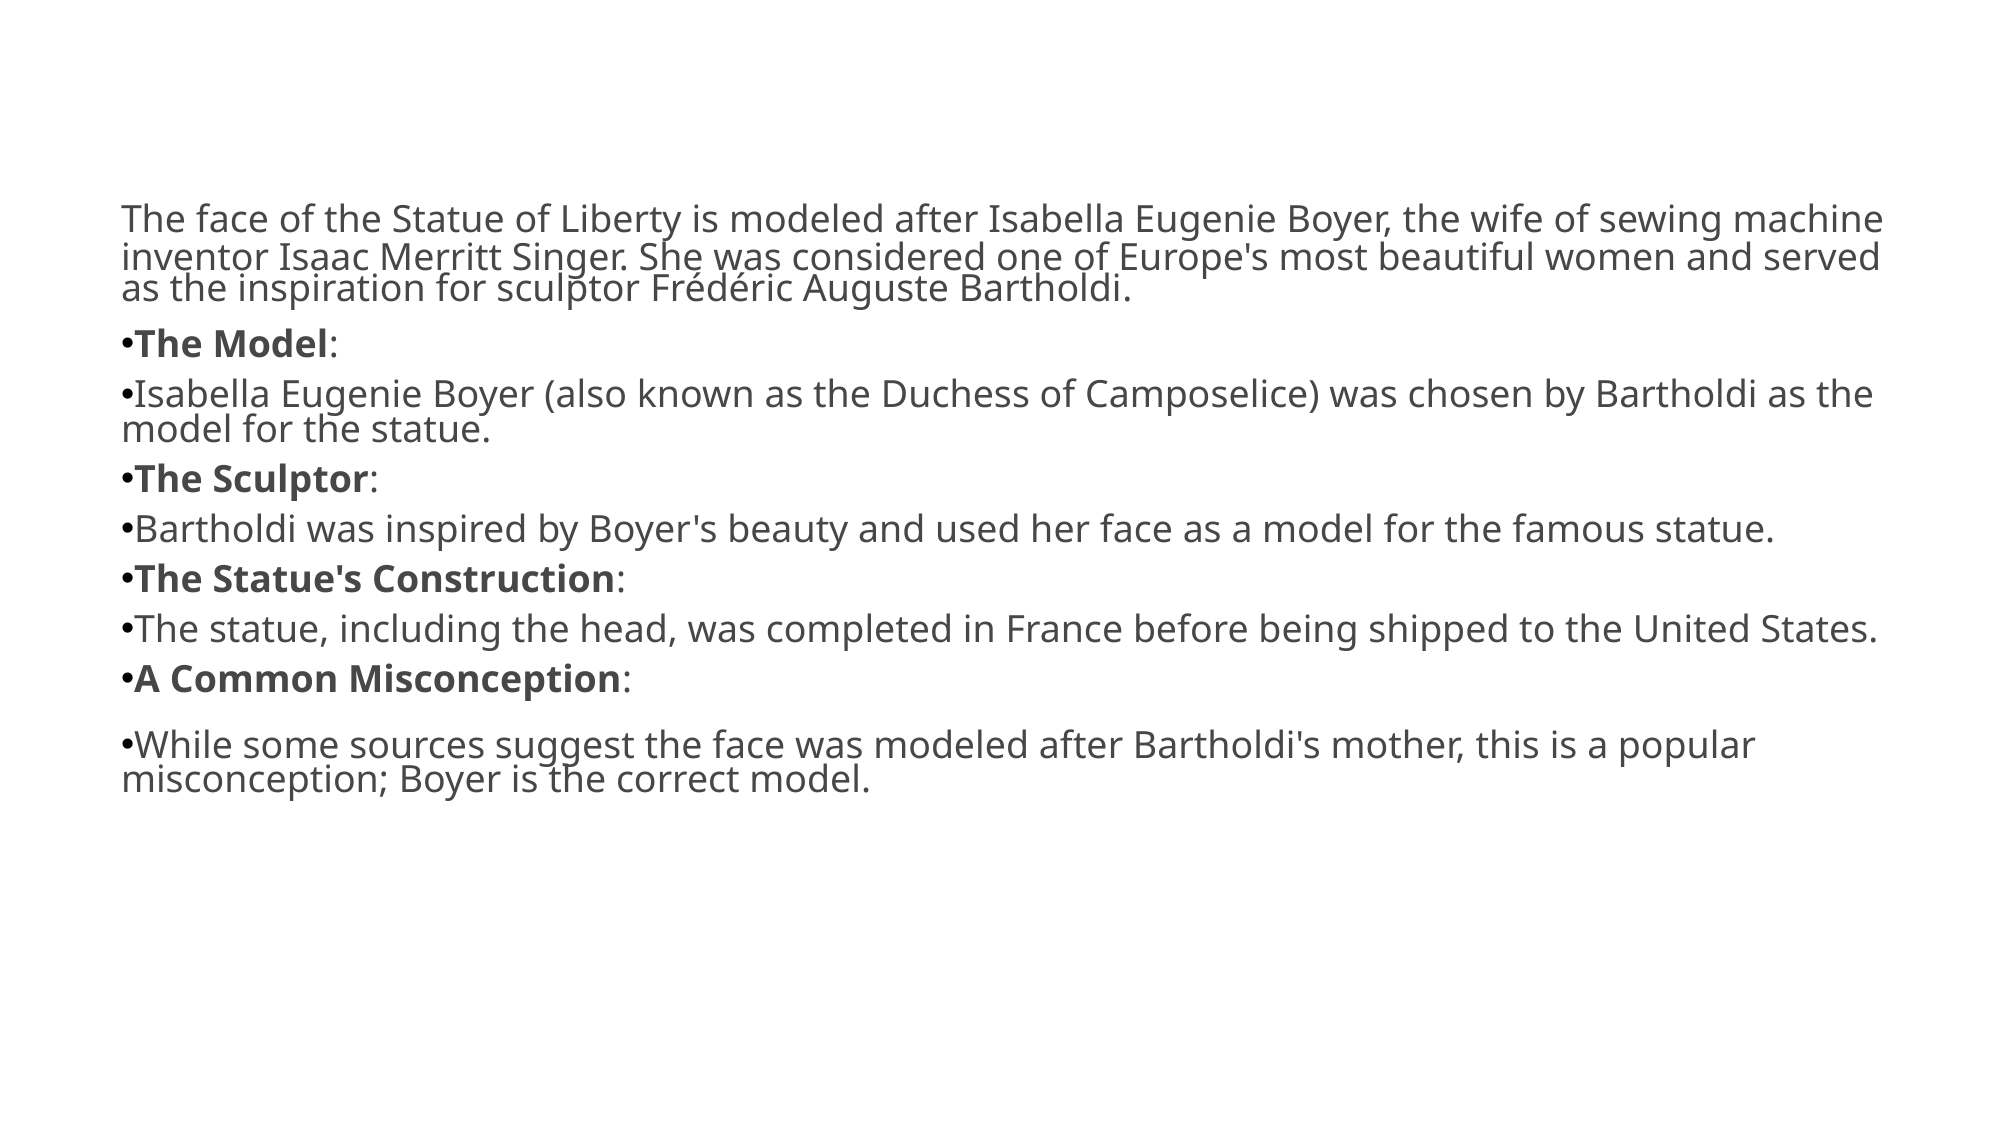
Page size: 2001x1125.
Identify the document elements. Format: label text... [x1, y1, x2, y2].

text_box The face of the Statue of Liberty is modeled after Isabella Eugenie Boyer, the wife of sewing machine inventor Isaac Merritt Singer. She was considered one of Europe's most beautiful women and served as the inspiration for sculptor Frédéric Auguste Bartholdi. The Model: Isabella Eugenie Boyer (also known as the Duchess of Camposelice) was chosen by Bartholdi as the model for the statue. The Sculptor: Bartholdi was inspired by Boyer's beauty and used her face as a model for the famous statue. The Statue's Construction: The statue, including the head, was completed in France before being shipped to the United States. A Common Misconception: While some sources suggest the face was modeled after Bartholdi's mother, this is a popular misconception; Boyer is the correct model. [106, 195, 1933, 1063]
